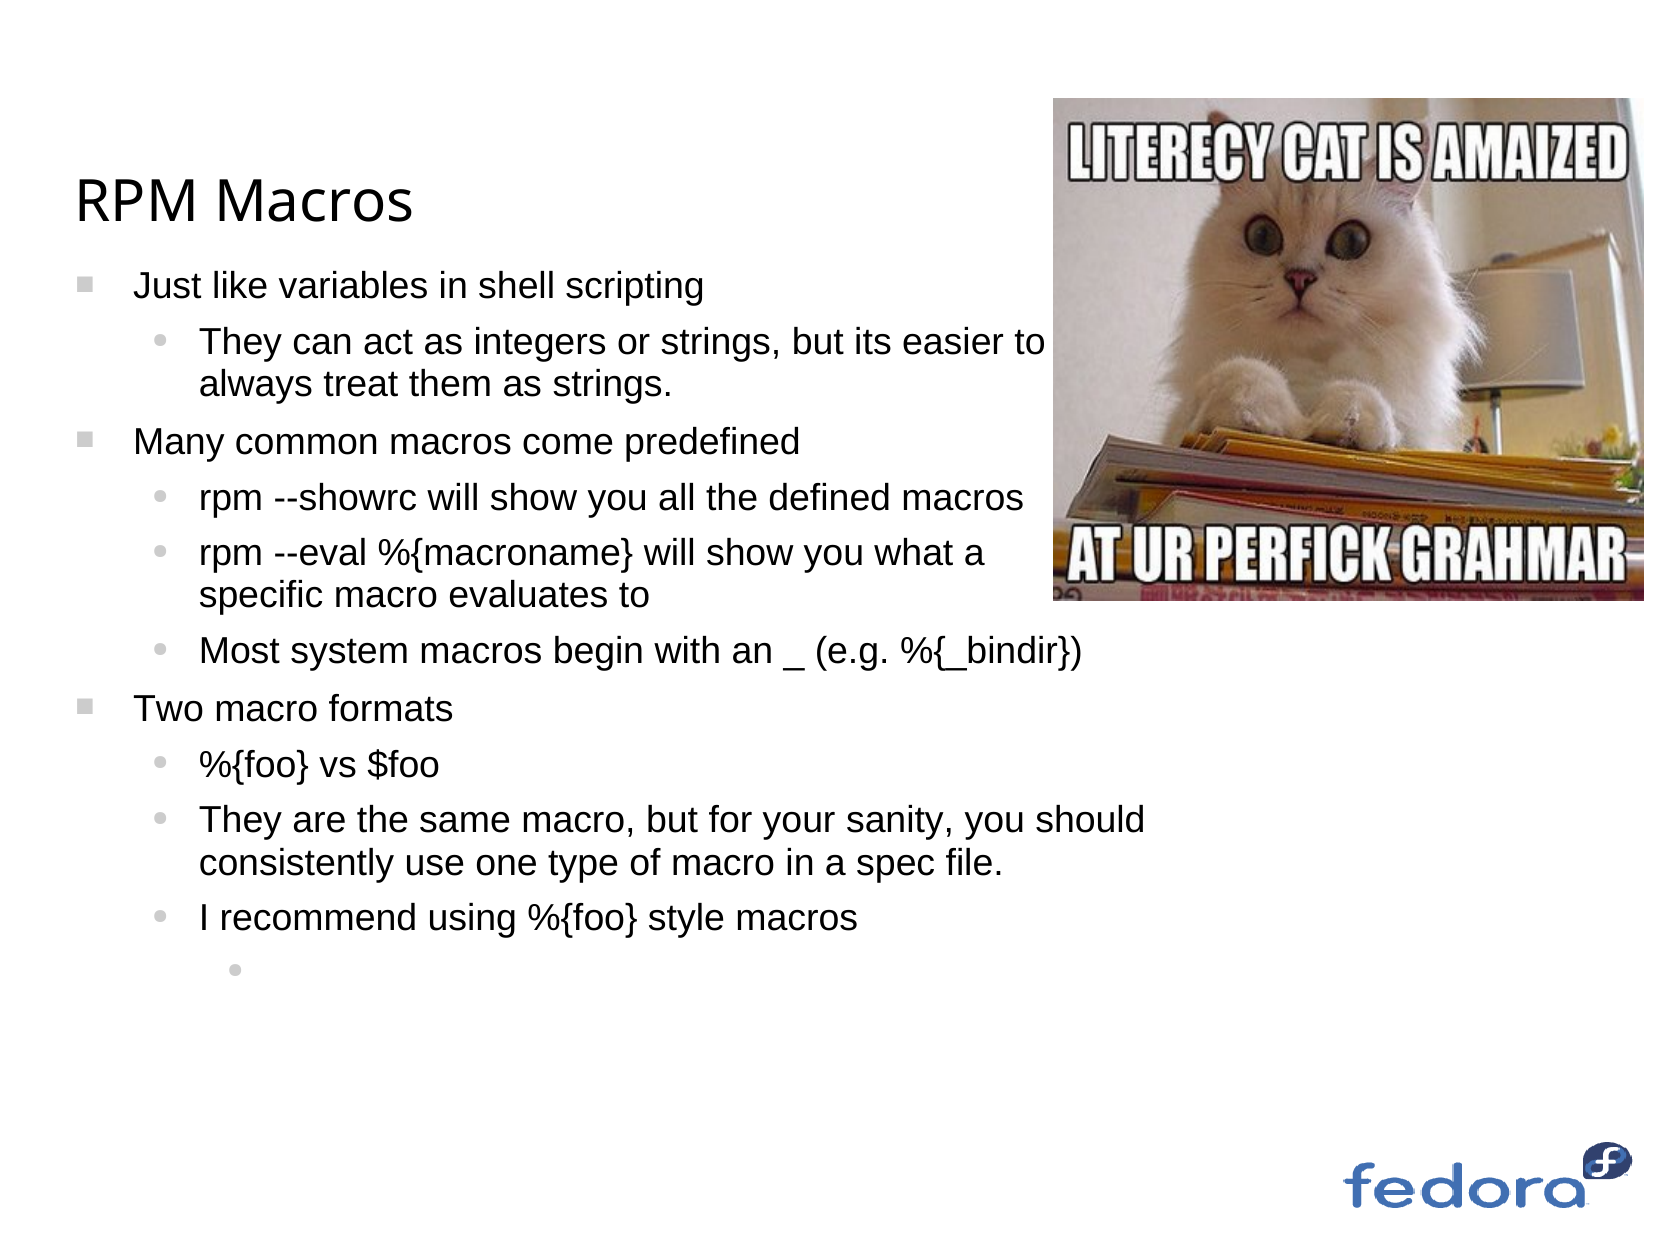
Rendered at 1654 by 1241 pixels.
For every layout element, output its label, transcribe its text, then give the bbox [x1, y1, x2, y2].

picture [1053, 98, 1644, 601]
title RPM Macros [74, 140, 1053, 259]
list Just like variables in shell scripting They can act as integers or strings, but its easier to always treat them as strings. Many common macros come predefined rpm --showrc will show you all the defined macros rpm --eval %{macroname} will show you what a specific macro evaluates to Most system macros begin with an _ (e.g. %{_bindir}) Two macro formats %{foo} vs $foo They are the same macro, but for your sanity, you should consistently use one type of macro in a spec file. I recommend using %{foo} style macros [77, 264, 1151, 1174]
picture [1332, 1124, 1651, 1227]
